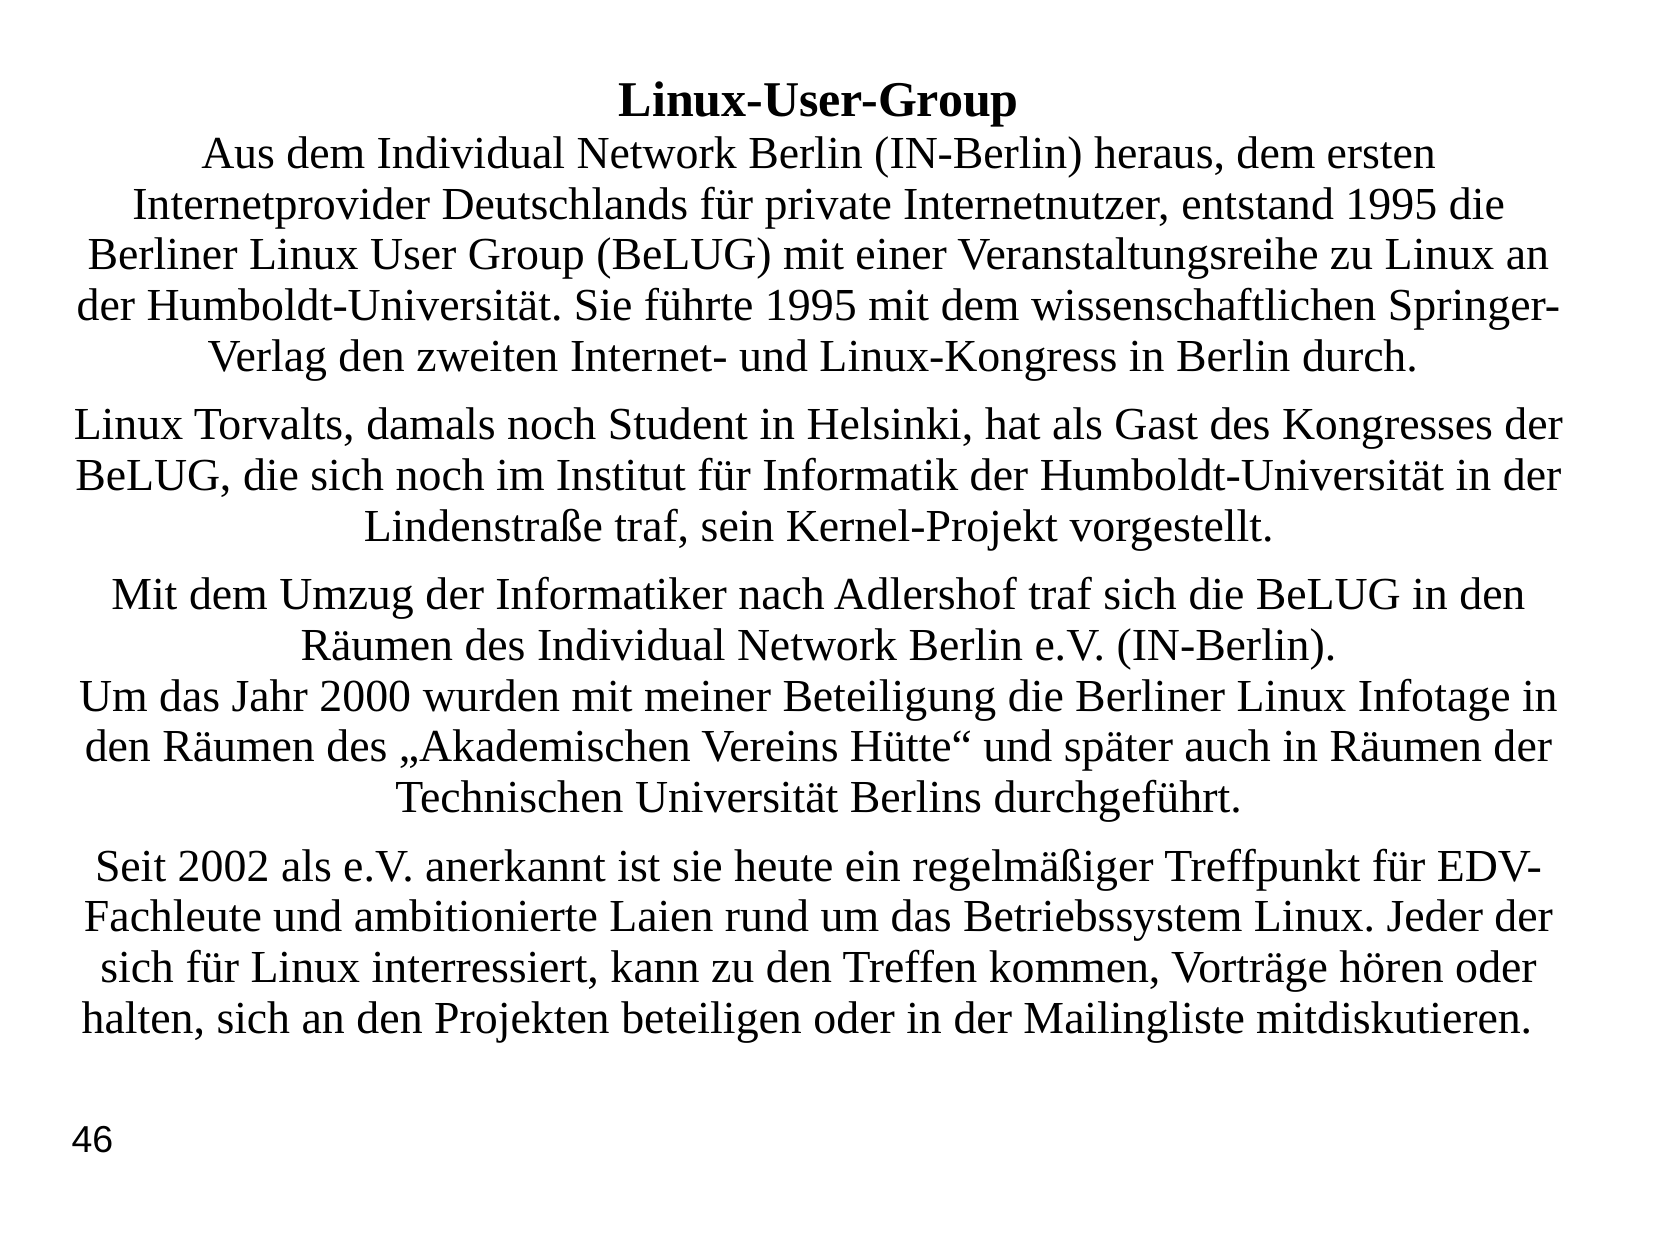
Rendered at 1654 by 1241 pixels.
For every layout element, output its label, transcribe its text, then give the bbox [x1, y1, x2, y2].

text_box Linux-User-Group Aus dem Individual Network Berlin (IN-Berlin) heraus, dem ersten Internetprovider Deutschlands für private Internetnutzer, entstand 1995 die Berliner Linux User Group (BeLUG) mit einer Veranstaltungsreihe zu Linux an der Humboldt-Universität. Sie führte 1995 mit dem wissenschaftlichen Springer-Verlag den zweiten Internet- und Linux-Kongress in Berlin durch. Linux Torvalts, damals noch Student in Helsinki, hat als Gast des Kongresses der BeLUG, die sich noch im Institut für Informatik der Humboldt-Universität in der Lindenstraße traf, sein Kernel-Projekt vorgestellt. Mit dem Umzug der Informatiker nach Adlershof traf sich die BeLUG in den Räumen des Individual Network Berlin e.V. (IN-Berlin). Um das Jahr 2000 wurden mit meiner Beteiligung die Berliner Linux Infotage in den Räumen des „Akademischen Vereins Hütte“ und später auch in Räumen der Technischen Universität Berlins durchgeführt. Seit 2002 als e.V. anerkannt ist sie heute ein regelmäßiger Treffpunkt für EDV-Fachleute und ambitionierte Laien rund um das Betriebssystem Linux. Jeder der sich für Linux interressiert, kann zu den Treffen kommen, Vorträge hören oder halten, sich an den Projekten beteiligen oder in der Mailingliste mitdiskutieren. [59, 64, 1595, 1051]
text_box <Nummer> [56, 1111, 274, 1182]
